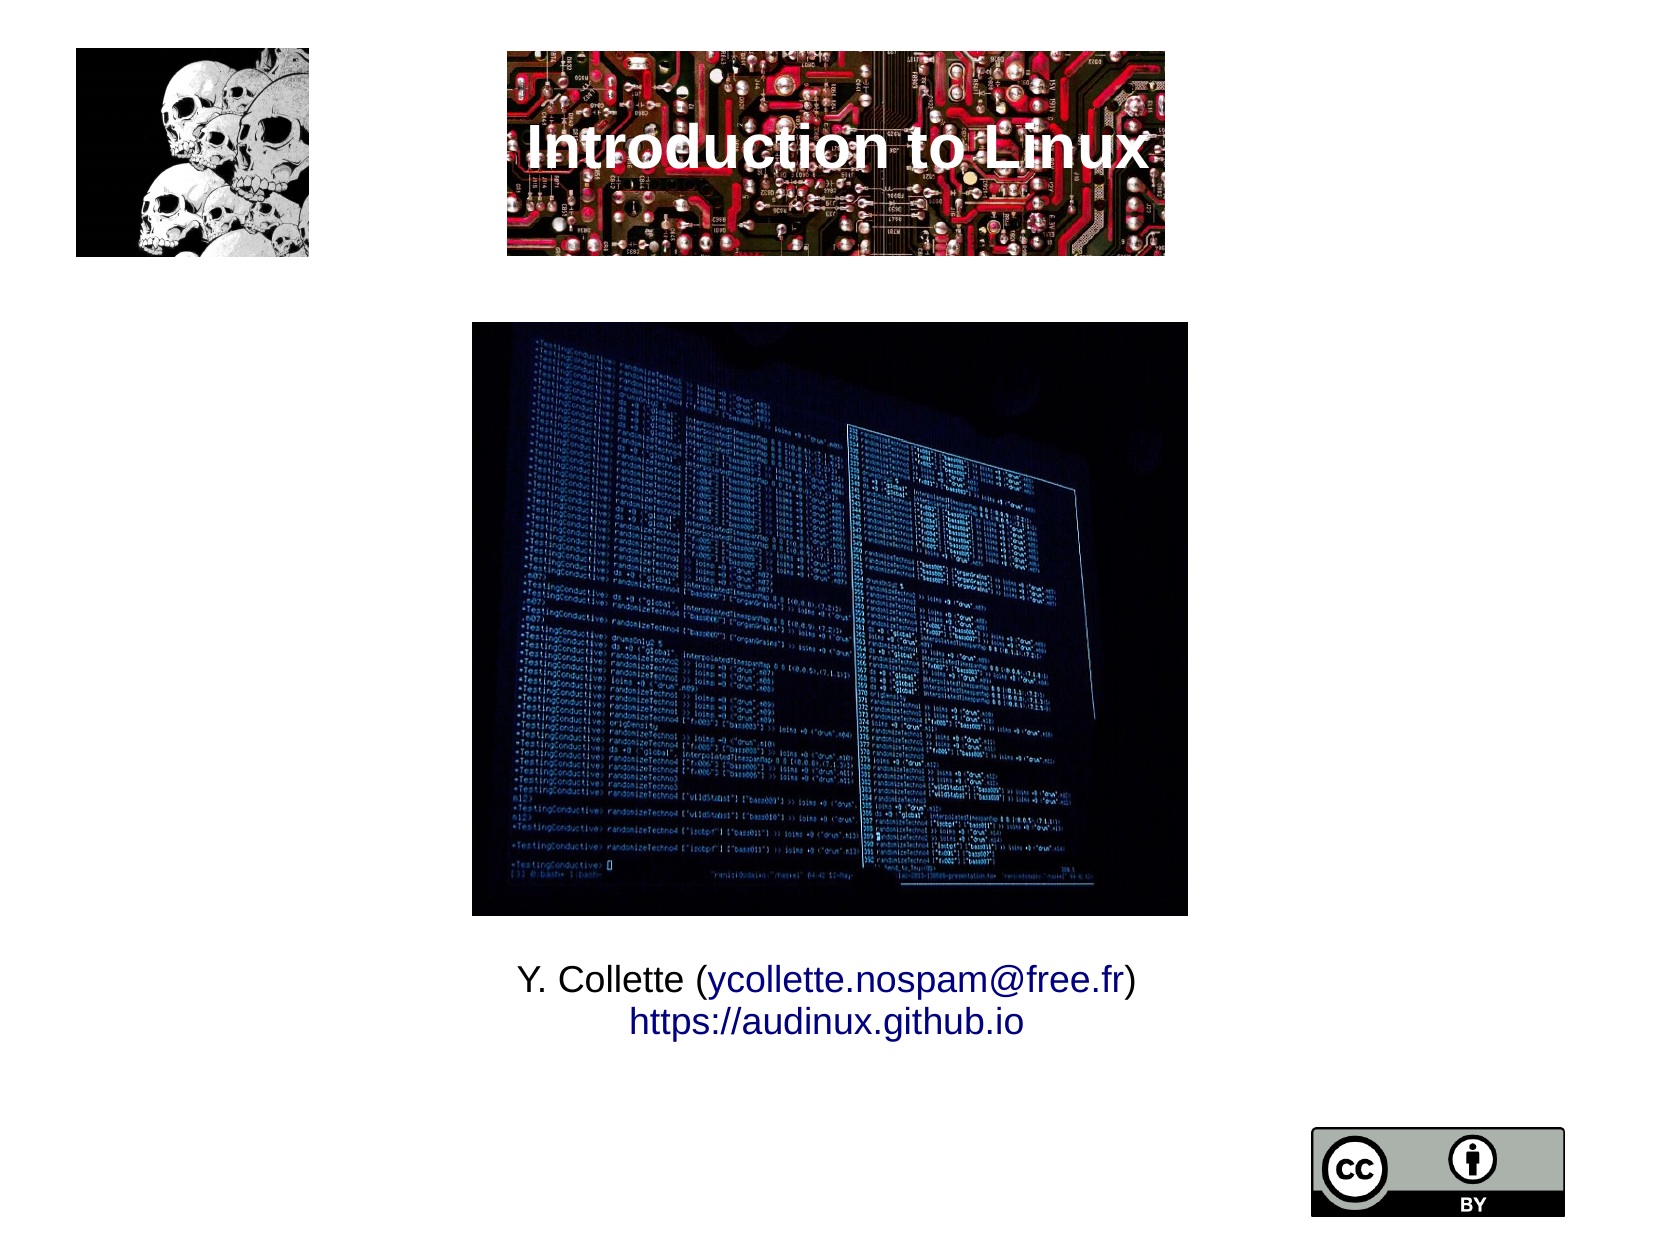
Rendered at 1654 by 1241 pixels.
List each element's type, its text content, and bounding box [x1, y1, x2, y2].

text_box Introduction to Linux [511, 104, 1278, 278]
picture [76, 48, 309, 257]
picture [507, 51, 1165, 256]
text_box Y. Collette (ycollette.nospam@free.fr) https://audinux.github.io [496, 950, 1158, 1050]
picture [1311, 1127, 1565, 1217]
picture [472, 322, 1188, 916]
